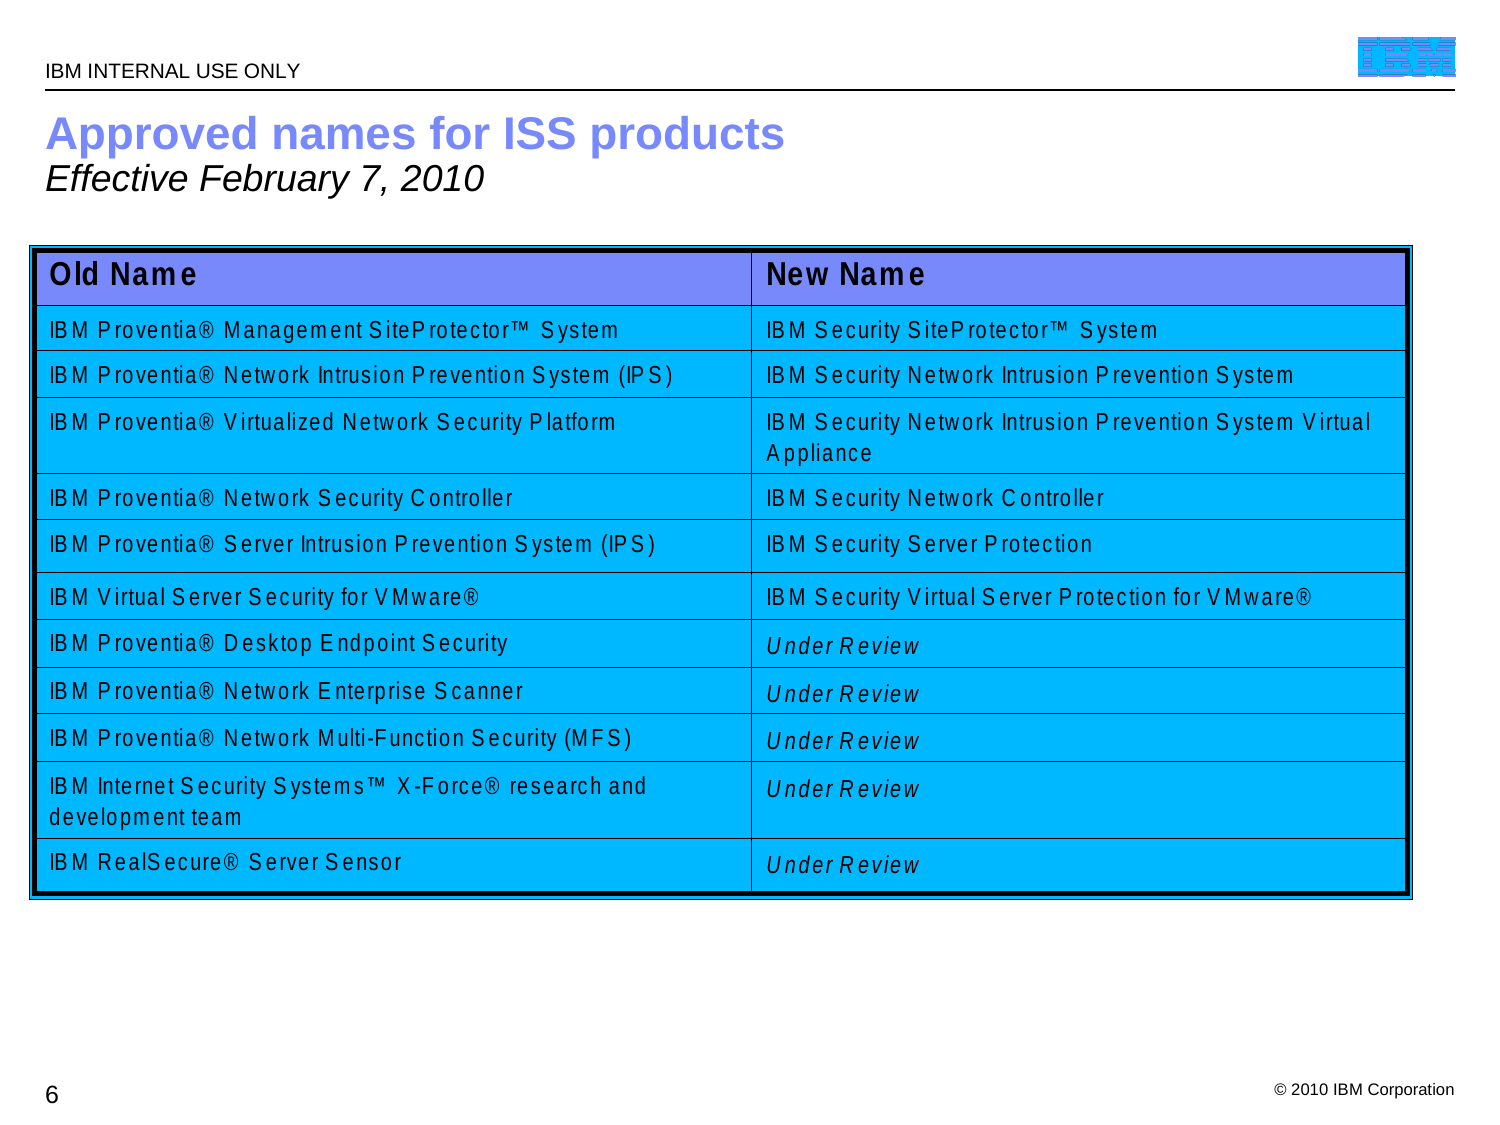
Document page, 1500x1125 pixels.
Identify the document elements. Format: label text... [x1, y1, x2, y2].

chart [29, 245, 1413, 900]
title Approved names for ISS products Effective February 7, 2010 [29, 103, 1456, 216]
